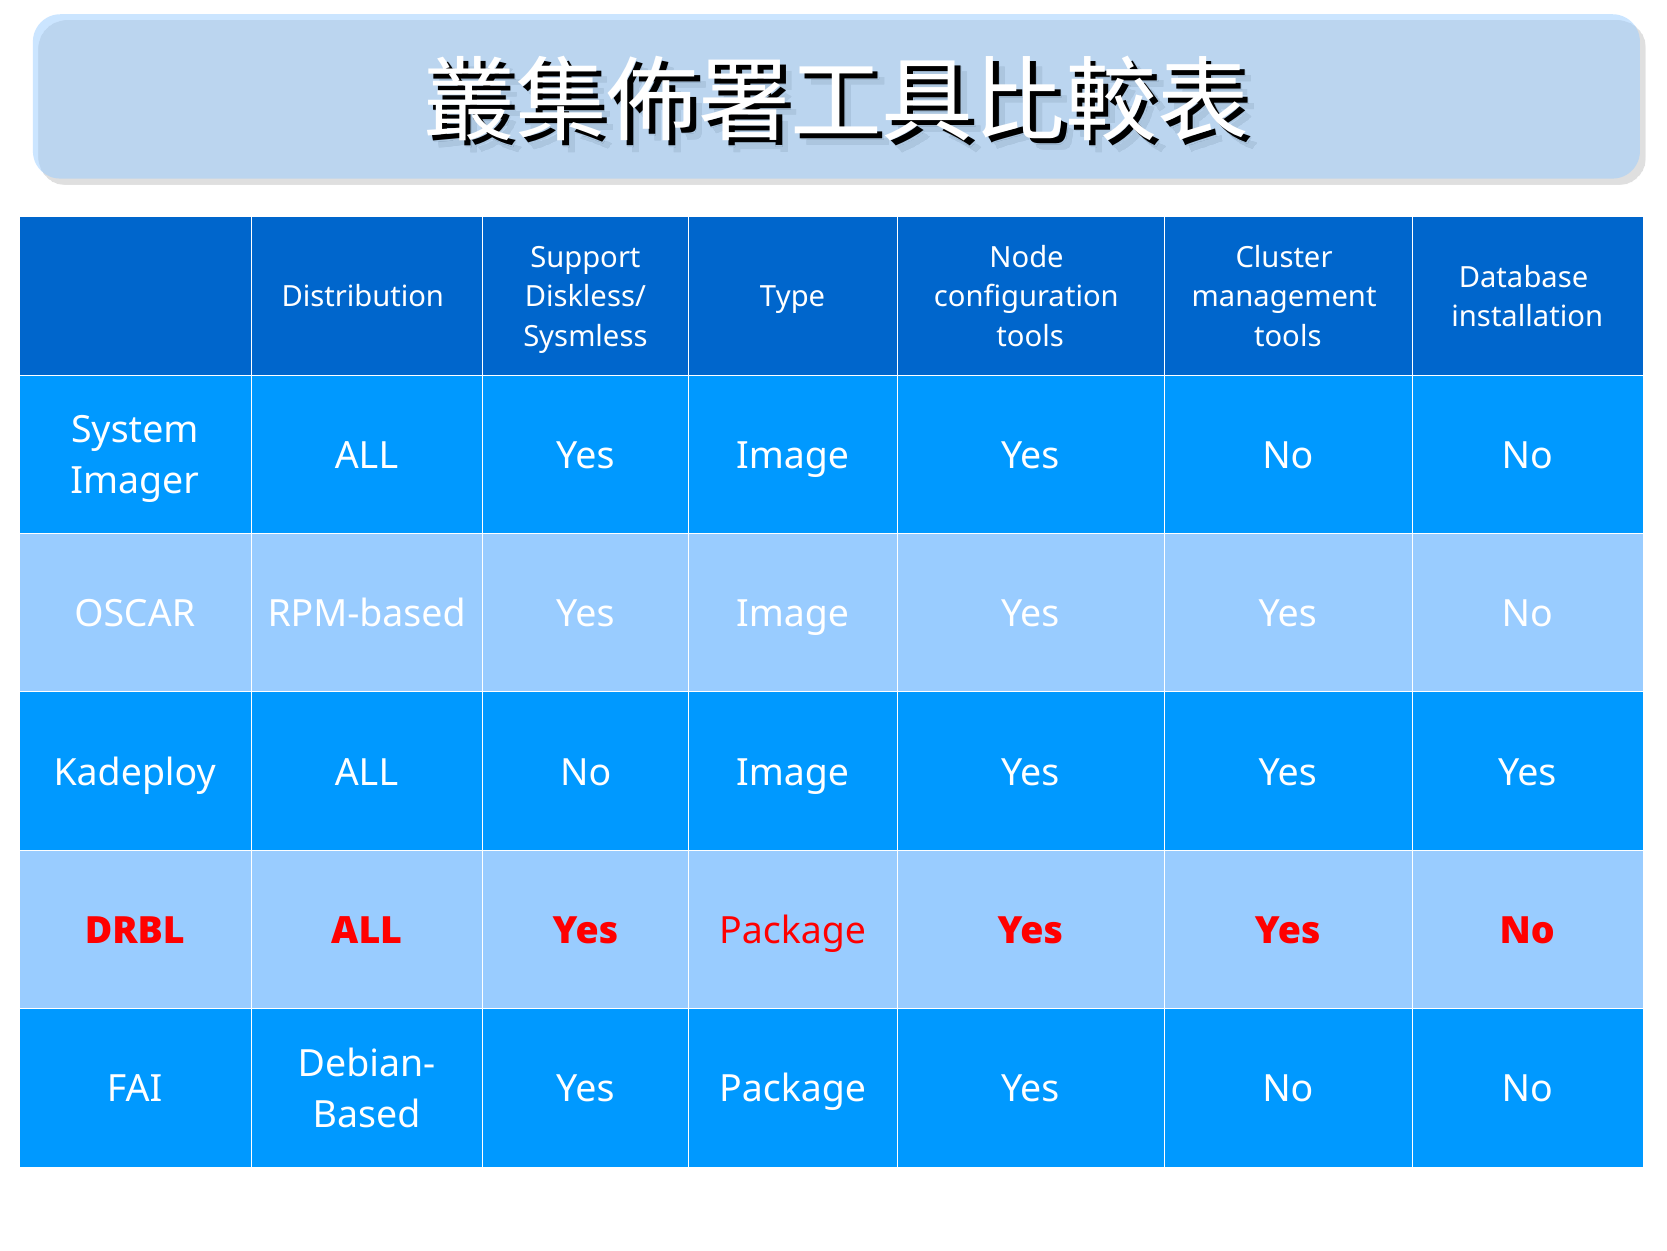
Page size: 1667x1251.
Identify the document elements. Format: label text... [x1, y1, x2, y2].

text_box 叢集佈署工具比較表 [32, 14, 1640, 179]
table_header Database installation [1413, 217, 1643, 375]
table_cell Yes [1413, 692, 1643, 850]
table_cell Yes [898, 1009, 1164, 1167]
table_header Support Diskless/ Sysmless [483, 217, 688, 375]
table_cell OSCAR [20, 534, 251, 691]
table_cell Package [689, 1009, 897, 1167]
table_cell FAI [20, 1009, 251, 1167]
table_cell Image [689, 534, 897, 691]
table_cell Yes [898, 534, 1164, 691]
table_cell Yes [1165, 534, 1412, 691]
table_cell No [1165, 1009, 1412, 1167]
table_cell Yes [1165, 851, 1412, 1008]
table_cell Yes [898, 376, 1164, 533]
table_cell No [1165, 376, 1412, 533]
table_cell DRBL [20, 851, 251, 1008]
table_cell Yes [483, 851, 688, 1008]
table_cell ALL [252, 851, 482, 1008]
table_header Distribution [252, 217, 482, 375]
table_cell No [1413, 376, 1643, 533]
table_cell Yes [1165, 692, 1412, 850]
table_cell RPM-based [252, 534, 482, 691]
table_cell Image [689, 376, 897, 533]
table_cell Yes [483, 1009, 688, 1167]
table_cell Image [689, 692, 897, 850]
table_header Type [689, 217, 897, 375]
table_cell Yes [898, 851, 1164, 1008]
table_cell No [1413, 1009, 1643, 1167]
table_cell No [483, 692, 688, 850]
table_cell Yes [483, 534, 688, 691]
table_cell No [1413, 534, 1643, 691]
table_header Node configuration tools [898, 217, 1164, 375]
table_cell Yes [483, 376, 688, 533]
table_cell Kadeploy [20, 692, 251, 850]
table_cell ALL [252, 692, 482, 850]
table_cell Package [689, 851, 897, 1008]
table_header [20, 217, 251, 375]
table_cell Yes [898, 692, 1164, 850]
table_cell System Imager [20, 376, 251, 533]
table_cell No [1413, 851, 1643, 1008]
table_cell ALL [252, 376, 482, 533]
table_header Cluster management tools [1165, 217, 1412, 375]
table_cell Debian-Based [252, 1009, 482, 1167]
